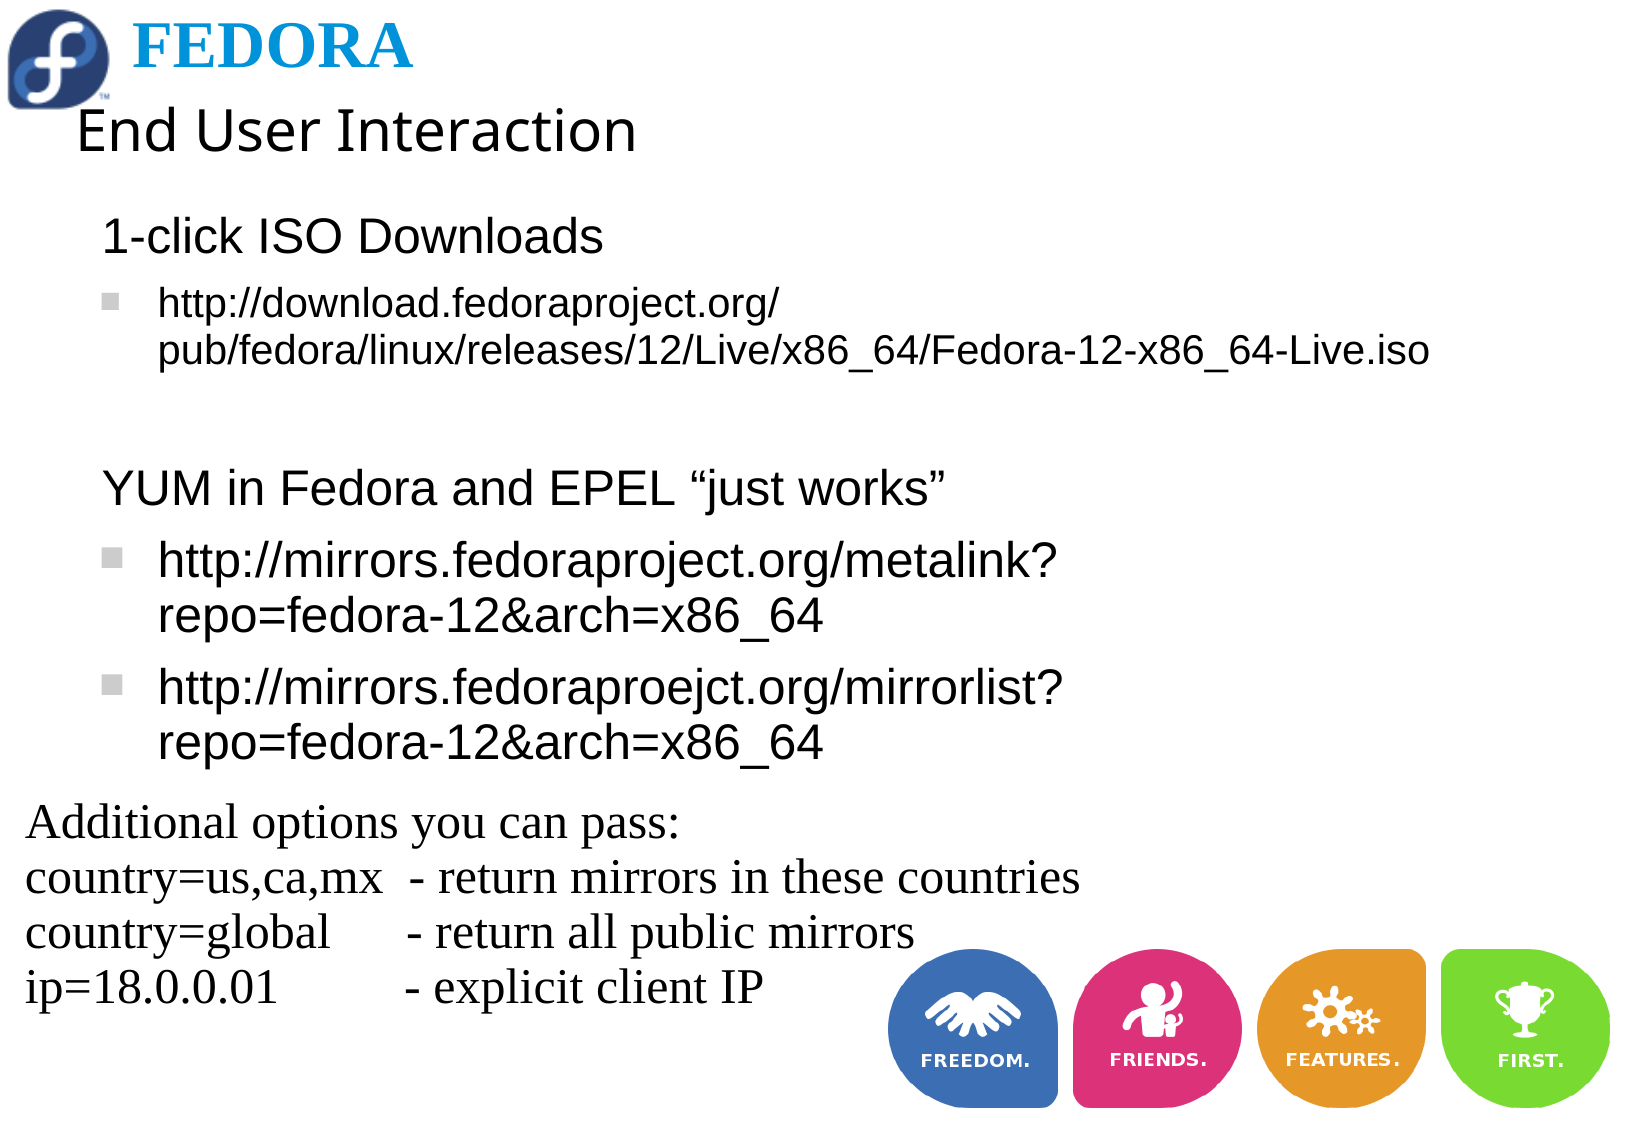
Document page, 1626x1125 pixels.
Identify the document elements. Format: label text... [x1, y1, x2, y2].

list 1-click ISO Downloads http://download.fedoraproject.org/ pub/fedora/linux/releases/12/Live/x86_64/Fedora-12-x86_64-Live.iso YUM in Fedora and EPEL “just works” http://mirrors.fedoraproject.org/metalink? repo=fedora-12&arch=x86_64 http://mirrors.fedoraproejct.org/mirrorlist? repo=fedora-12&arch=x86_64 [101, 208, 1463, 786]
chart [539, 444, 1073, 573]
picture [5, 5, 113, 113]
picture [888, 949, 1610, 1108]
title End User Interaction [75, 75, 1482, 182]
text_box Additional options you can pass: country=us,ca,mx - return mirrors in these countries country=global - return all public mirrors ip=18.0.0.01 - explicit client IP [10, 786, 1511, 1023]
